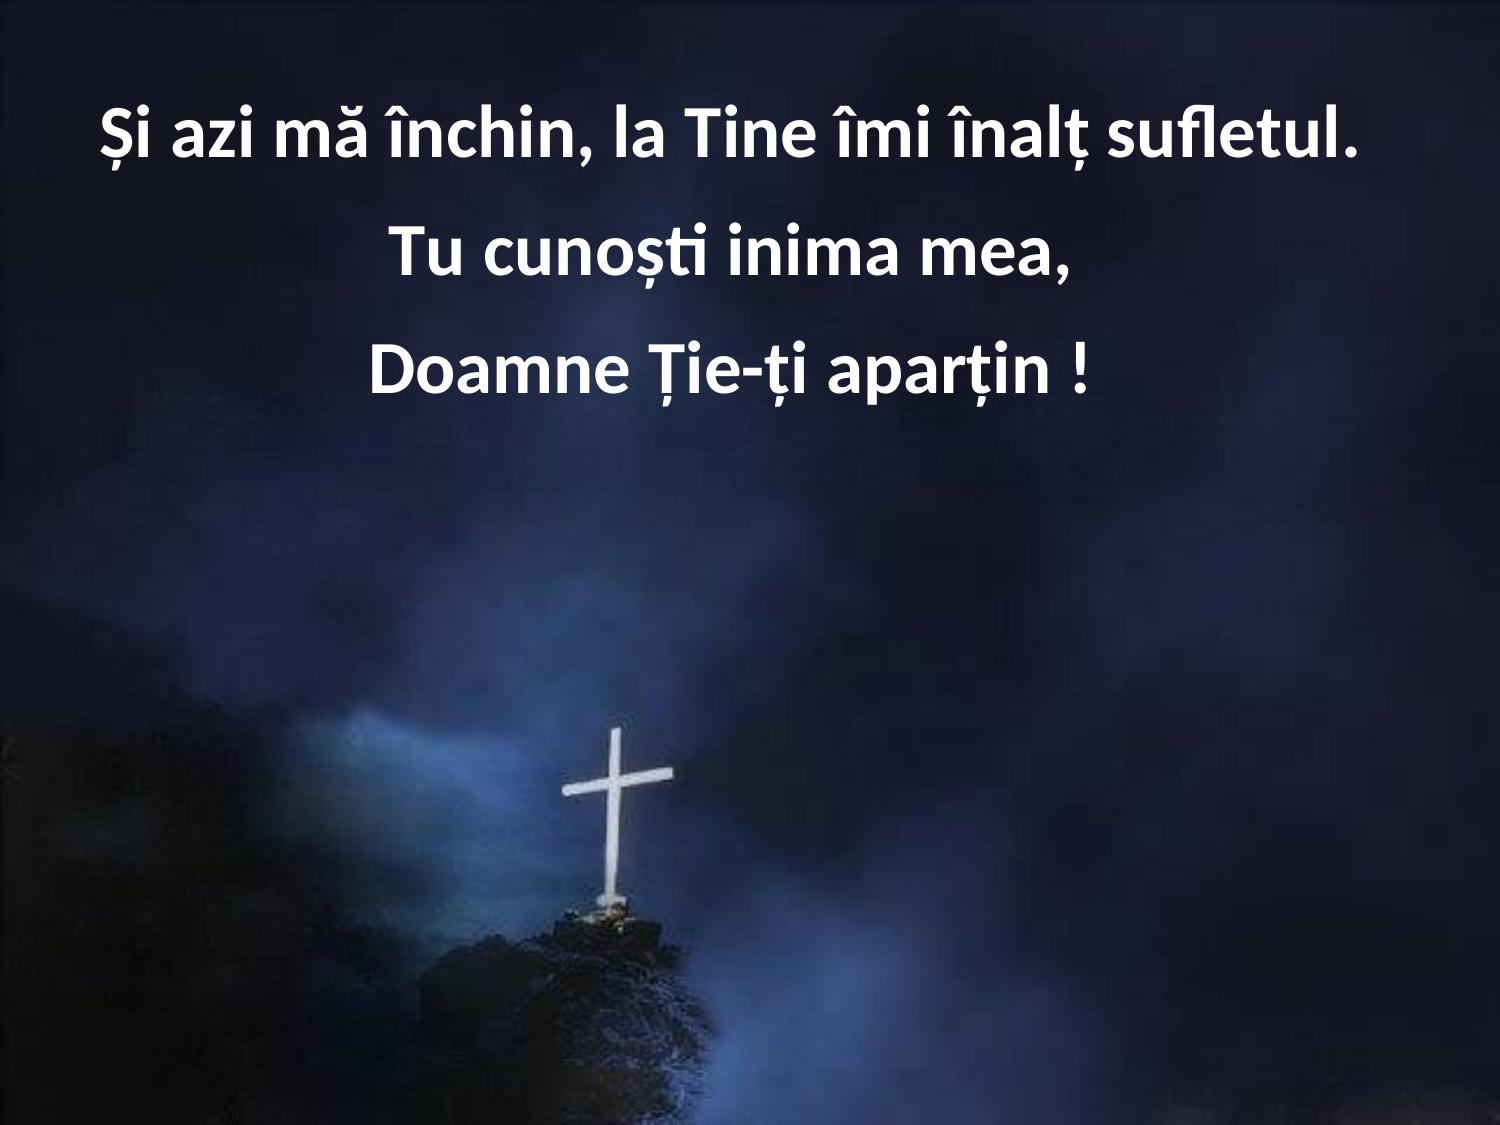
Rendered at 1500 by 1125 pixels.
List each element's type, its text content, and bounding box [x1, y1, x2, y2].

picture [0, 0, 1500, 1125]
list Şi azi mă închin, la Tine îmi înalţ sufletul. Tu cunoşti inima mea, Doamne Ţie-ţi aparţin ! [37, 75, 1426, 818]
